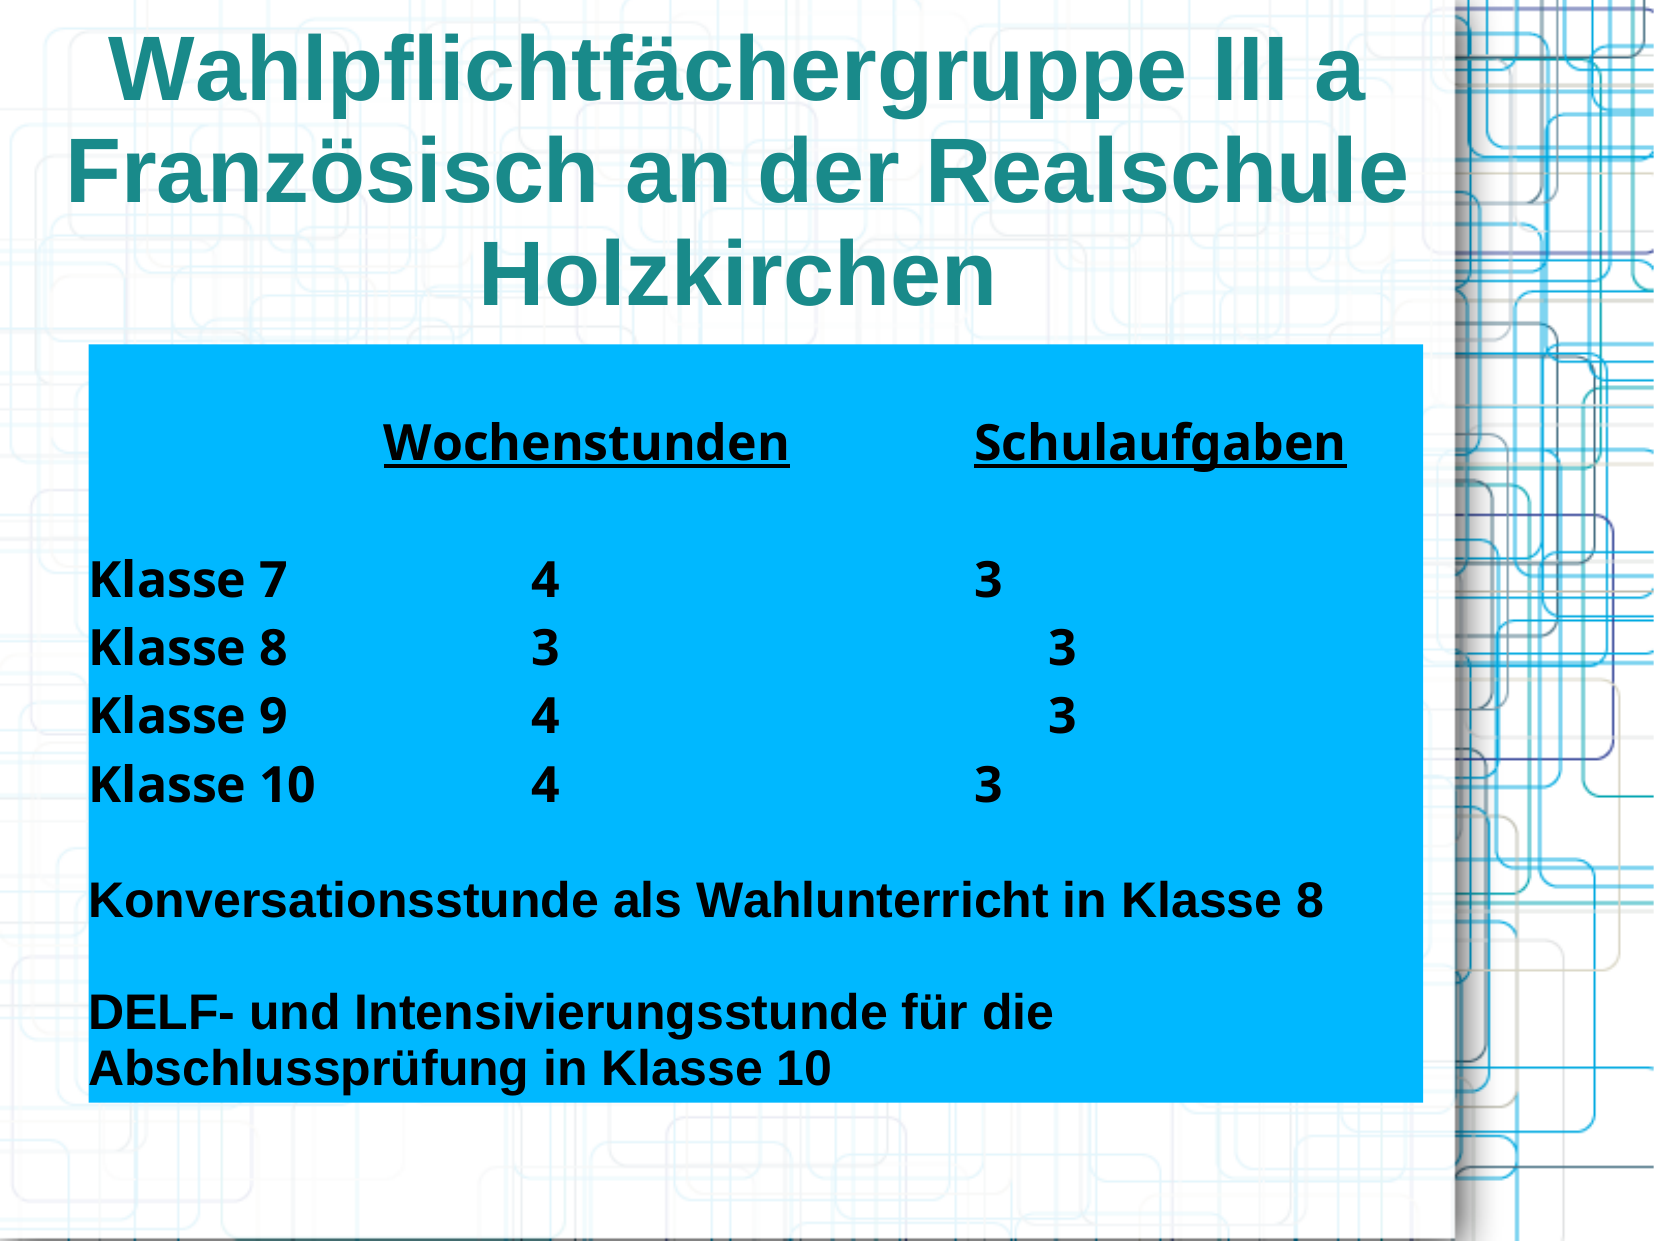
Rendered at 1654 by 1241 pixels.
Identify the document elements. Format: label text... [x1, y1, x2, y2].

picture [0, 0, 1654, 1241]
title Wahlpflichtfächergruppe III a Französisch an der Realschule Holzkirchen [59, 17, 1418, 325]
subtitle Wochenstunden Schulaufgaben Klasse 7 4 3 Klasse 8 3 3 Klasse 9 4 3 Klasse 10 4 3 Konversationsstunde als Wahlunterricht in Klasse 8 DELF- und Intensivierungsstunde für die Abschlussprüfung in Klasse 10 [88, 344, 1424, 1103]
